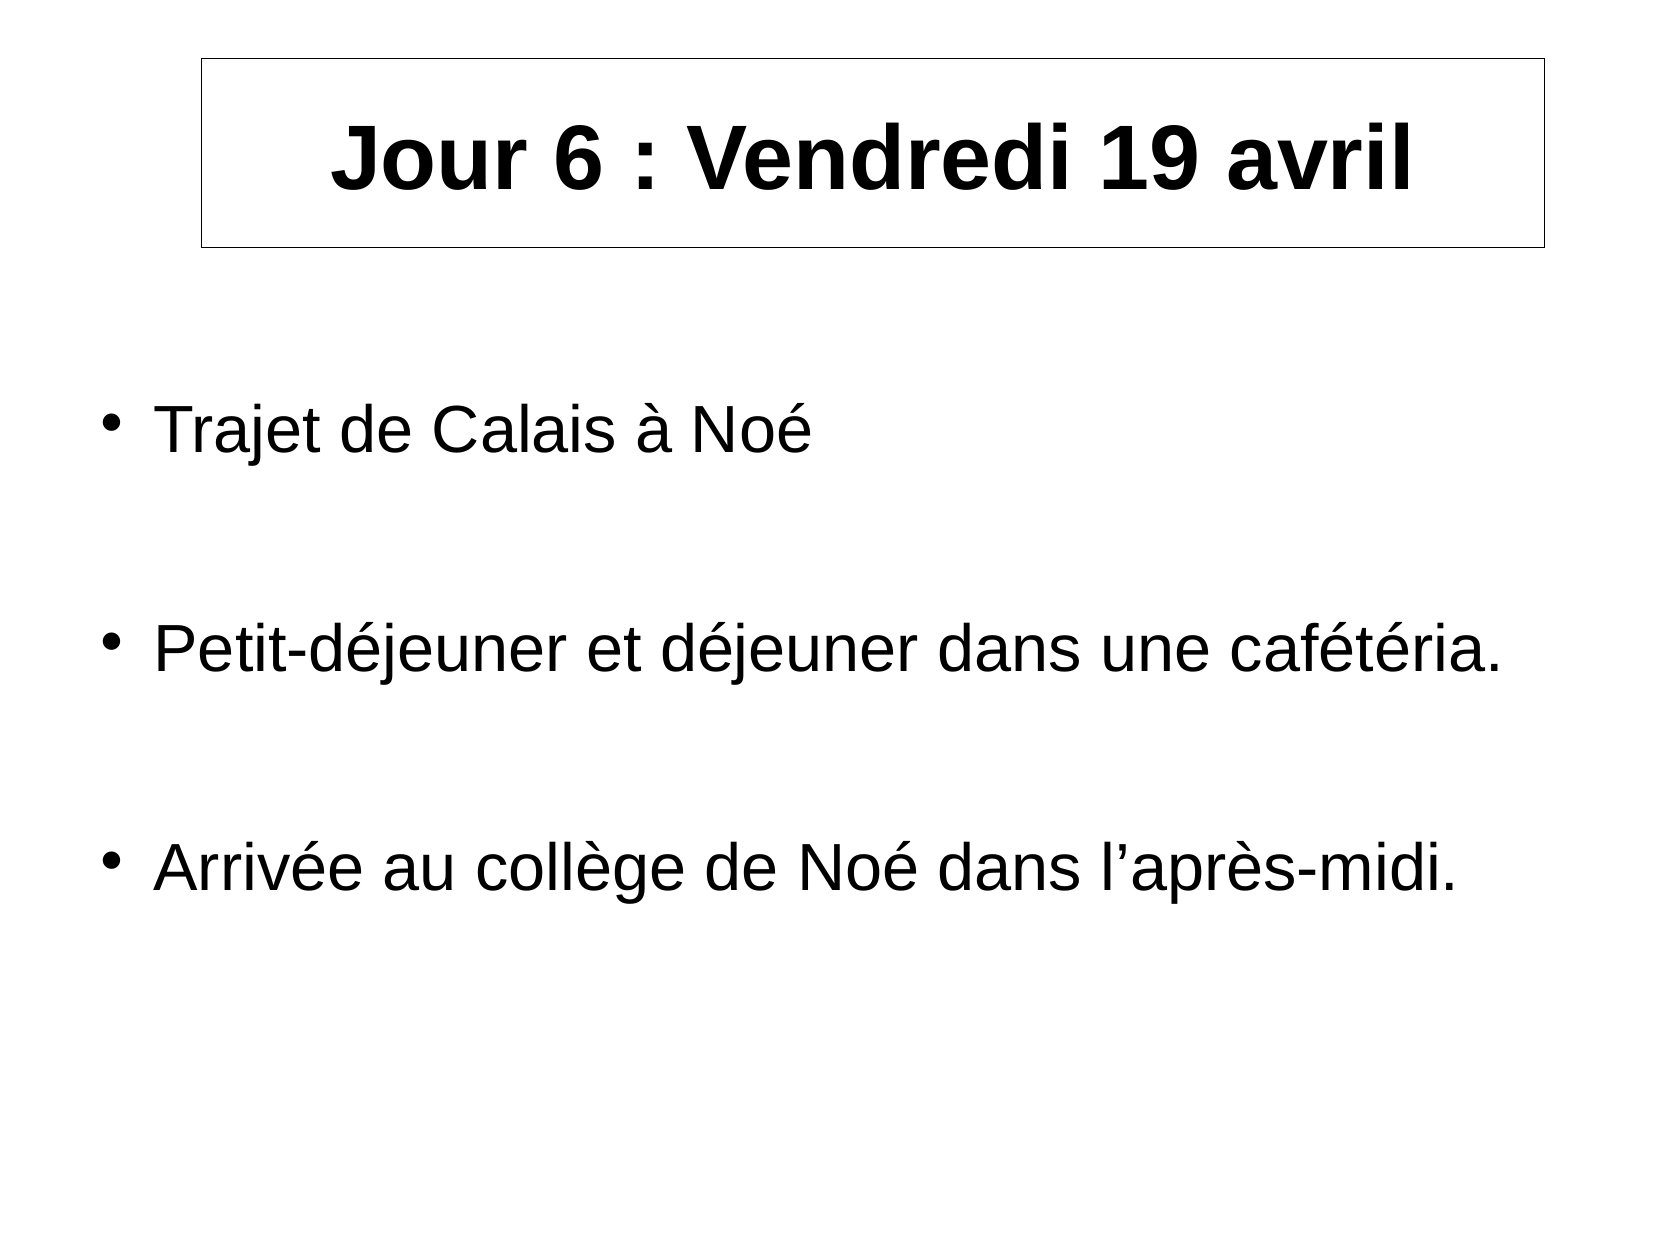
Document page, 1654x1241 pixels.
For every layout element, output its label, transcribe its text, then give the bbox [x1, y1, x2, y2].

text_box Trajet de Calais à Noé Petit-déjeuner et déjeuner dans une cafétéria. Arrivée au collège de Noé dans l’après-midi. [82, 386, 1571, 1106]
text_box Jour 6 : Vendredi 19 avril [201, 58, 1545, 248]
